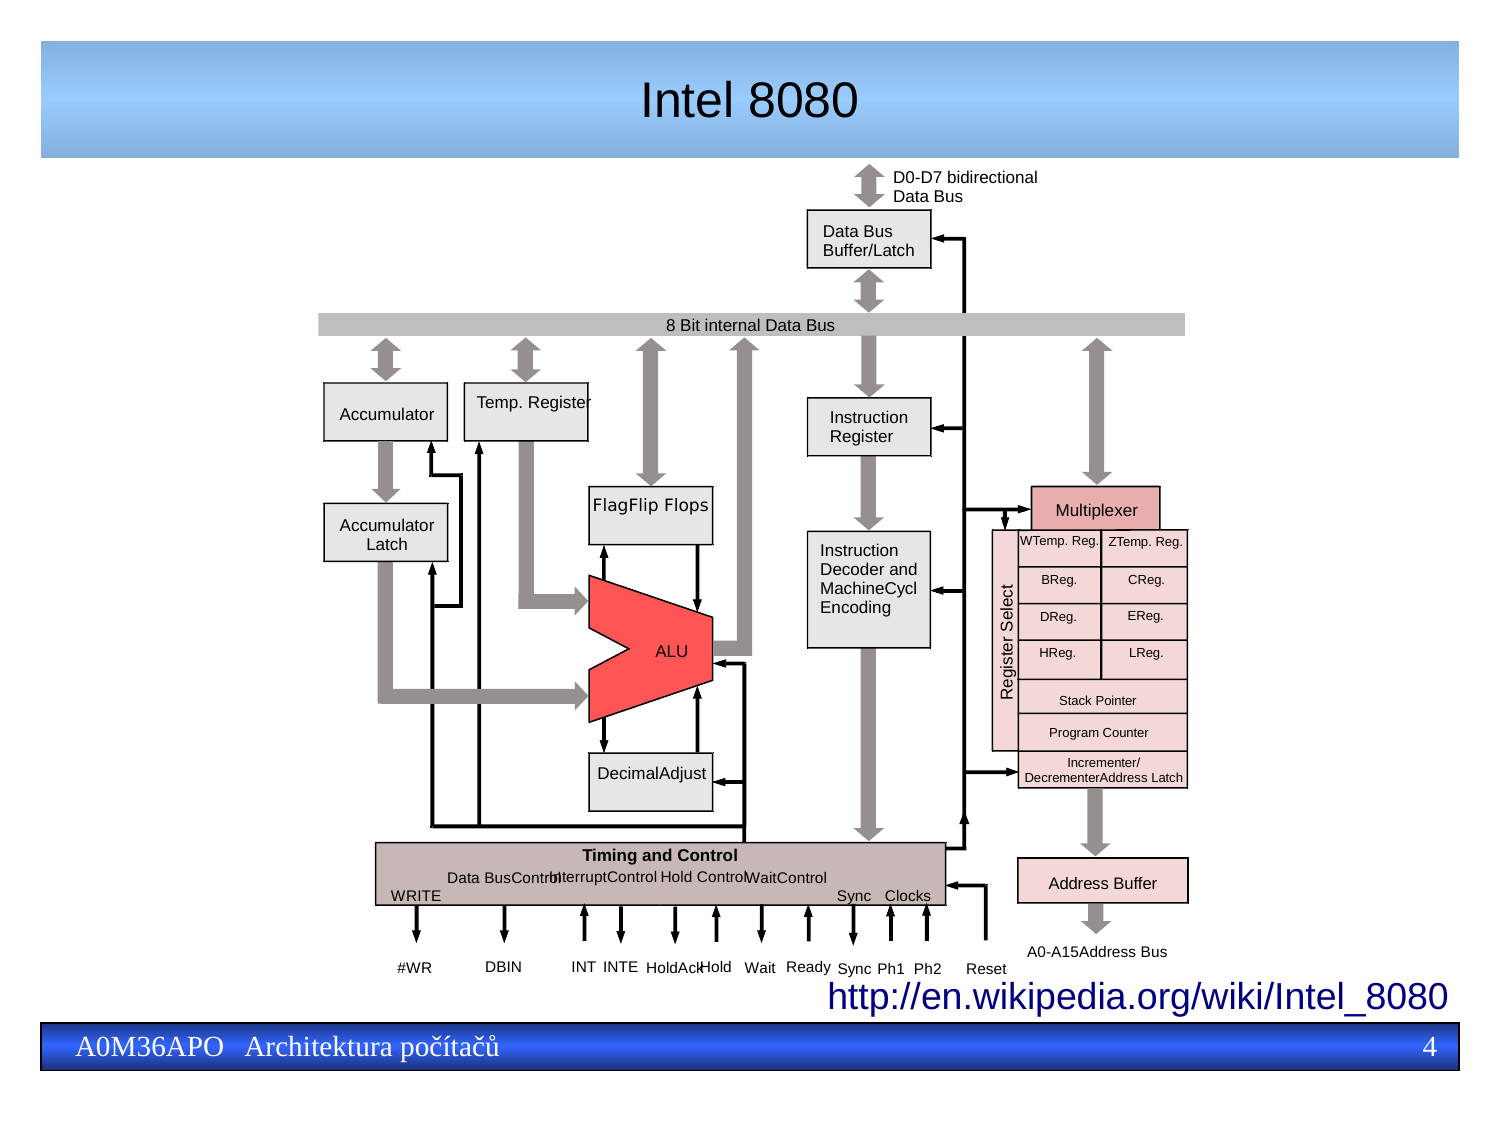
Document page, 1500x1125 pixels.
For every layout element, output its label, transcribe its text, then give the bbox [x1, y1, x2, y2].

text_box http://en.wikipedia.org/wiki/Intel_8080 [812, 968, 1500, 1025]
chart [229, 138, 1255, 1023]
title Intel 8080 [41, 41, 1459, 158]
